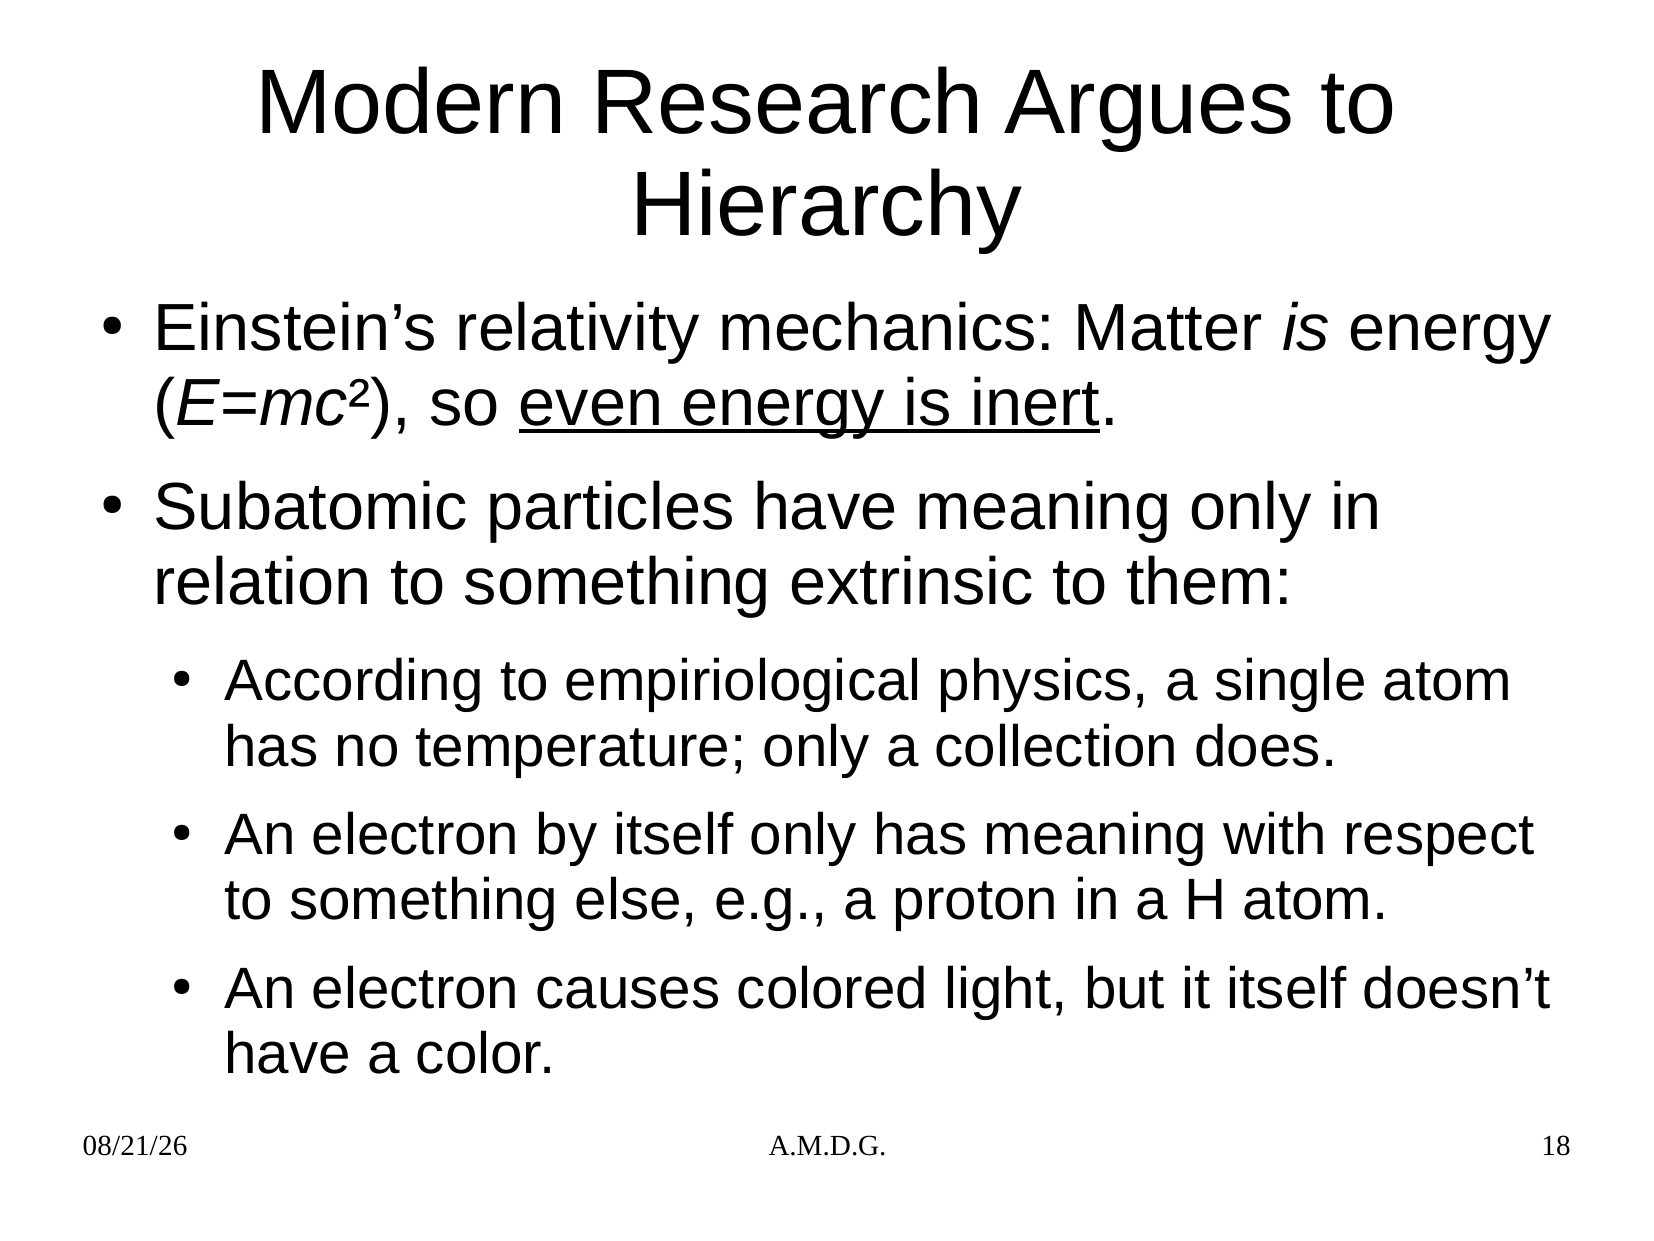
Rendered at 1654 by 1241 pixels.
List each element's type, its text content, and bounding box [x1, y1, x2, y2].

list Einstein’s relativity mechanics: Matter is energy (E=mc²), so even energy is inert. Subatomic particles have meaning only in relation to something extrinsic to them: According to empiriological physics, a single atom has no temperature; only a collection does. An electron by itself only has meaning with respect to something else, e.g., a proton in a H atom. An electron causes colored light, but it itself doesn’t have a color. [82, 290, 1571, 1109]
title Modern Research Argues to Hierarchy [82, 49, 1571, 257]
